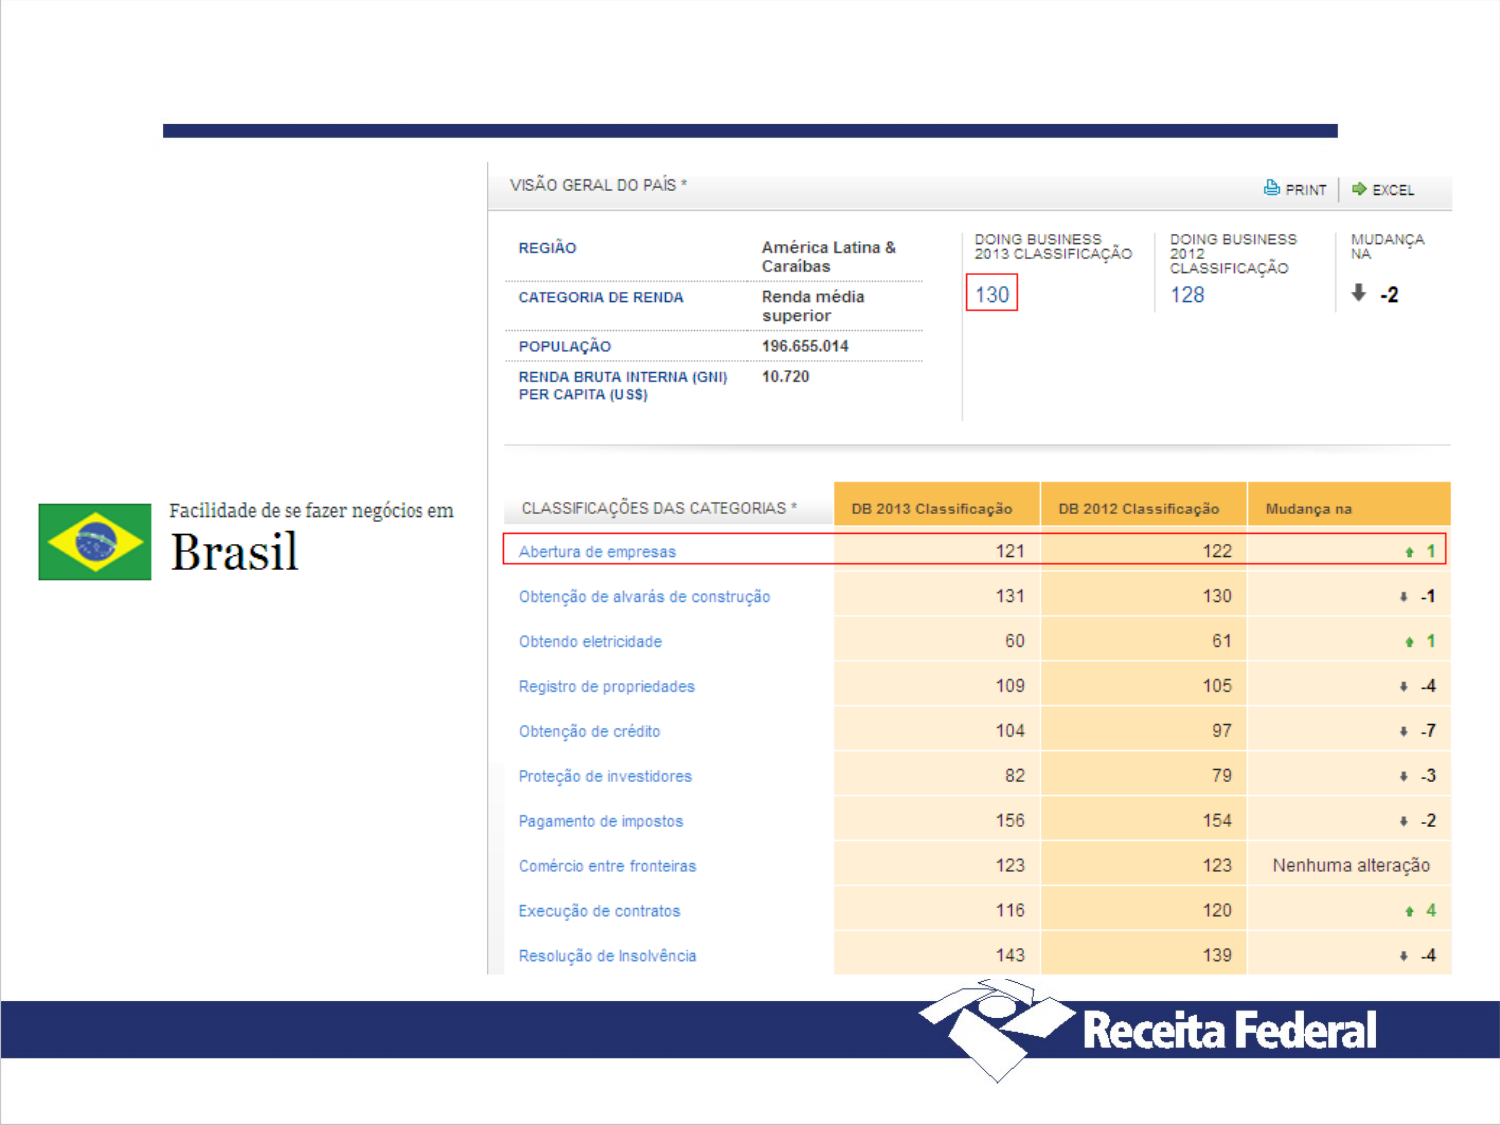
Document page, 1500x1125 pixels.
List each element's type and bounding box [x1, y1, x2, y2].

chart [487, 162, 1467, 979]
picture [0, 0, 1500, 1125]
chart [24, 492, 466, 588]
